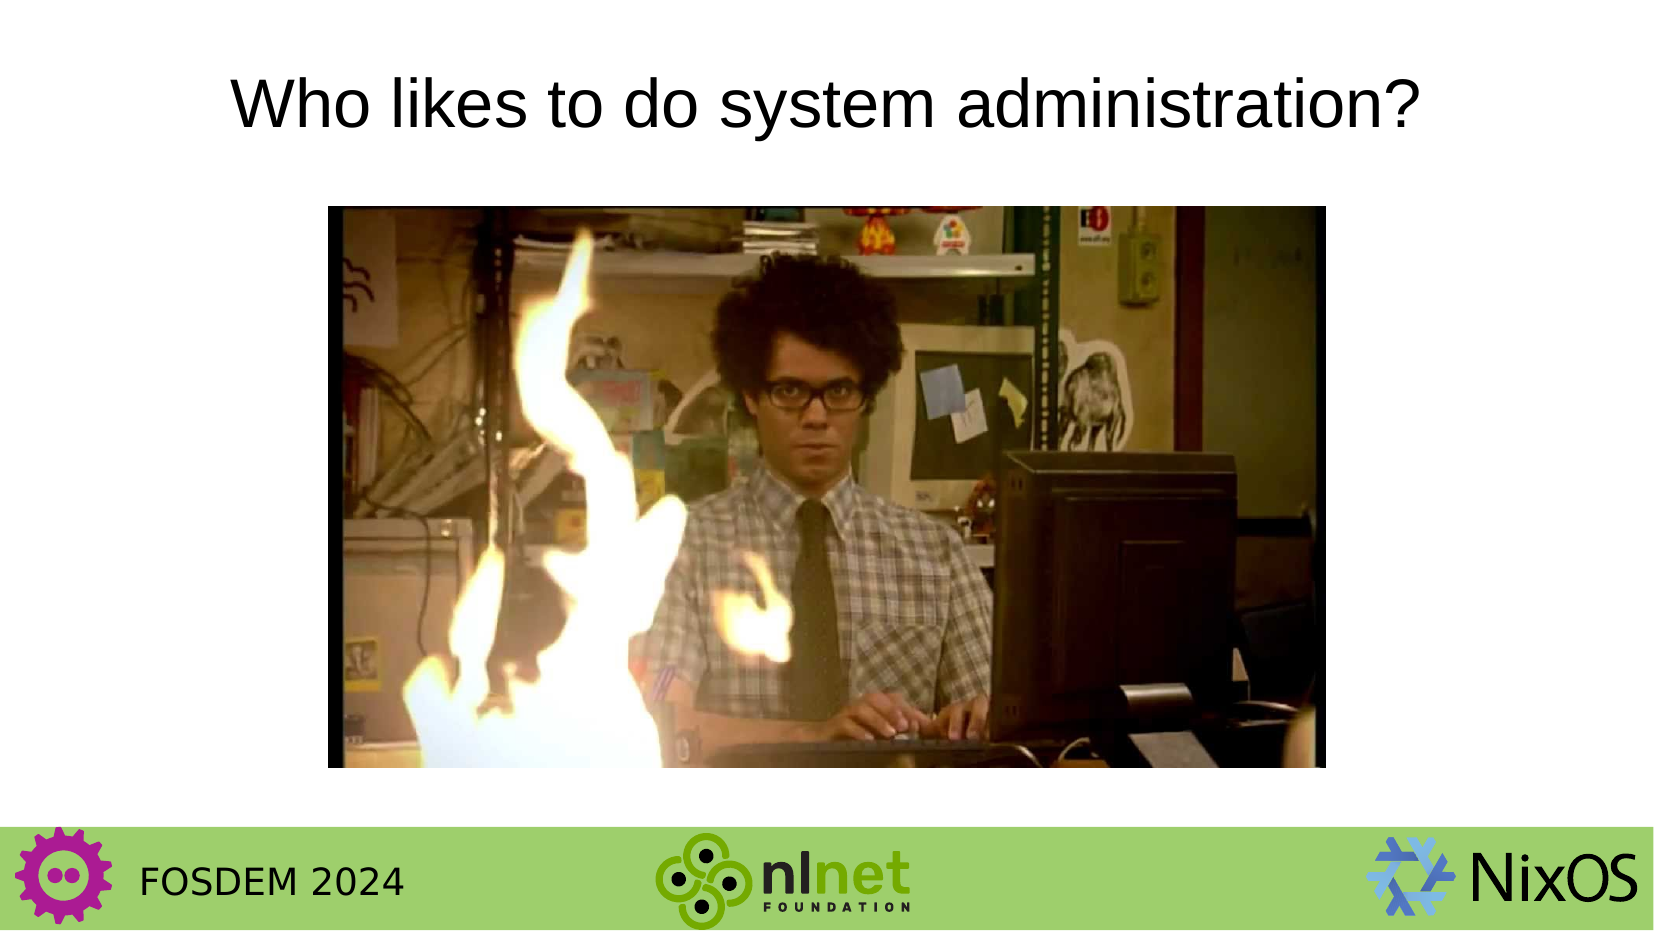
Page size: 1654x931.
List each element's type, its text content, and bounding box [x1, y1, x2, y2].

picture [328, 206, 1326, 768]
title Who likes to do system administration? [88, 29, 1565, 178]
